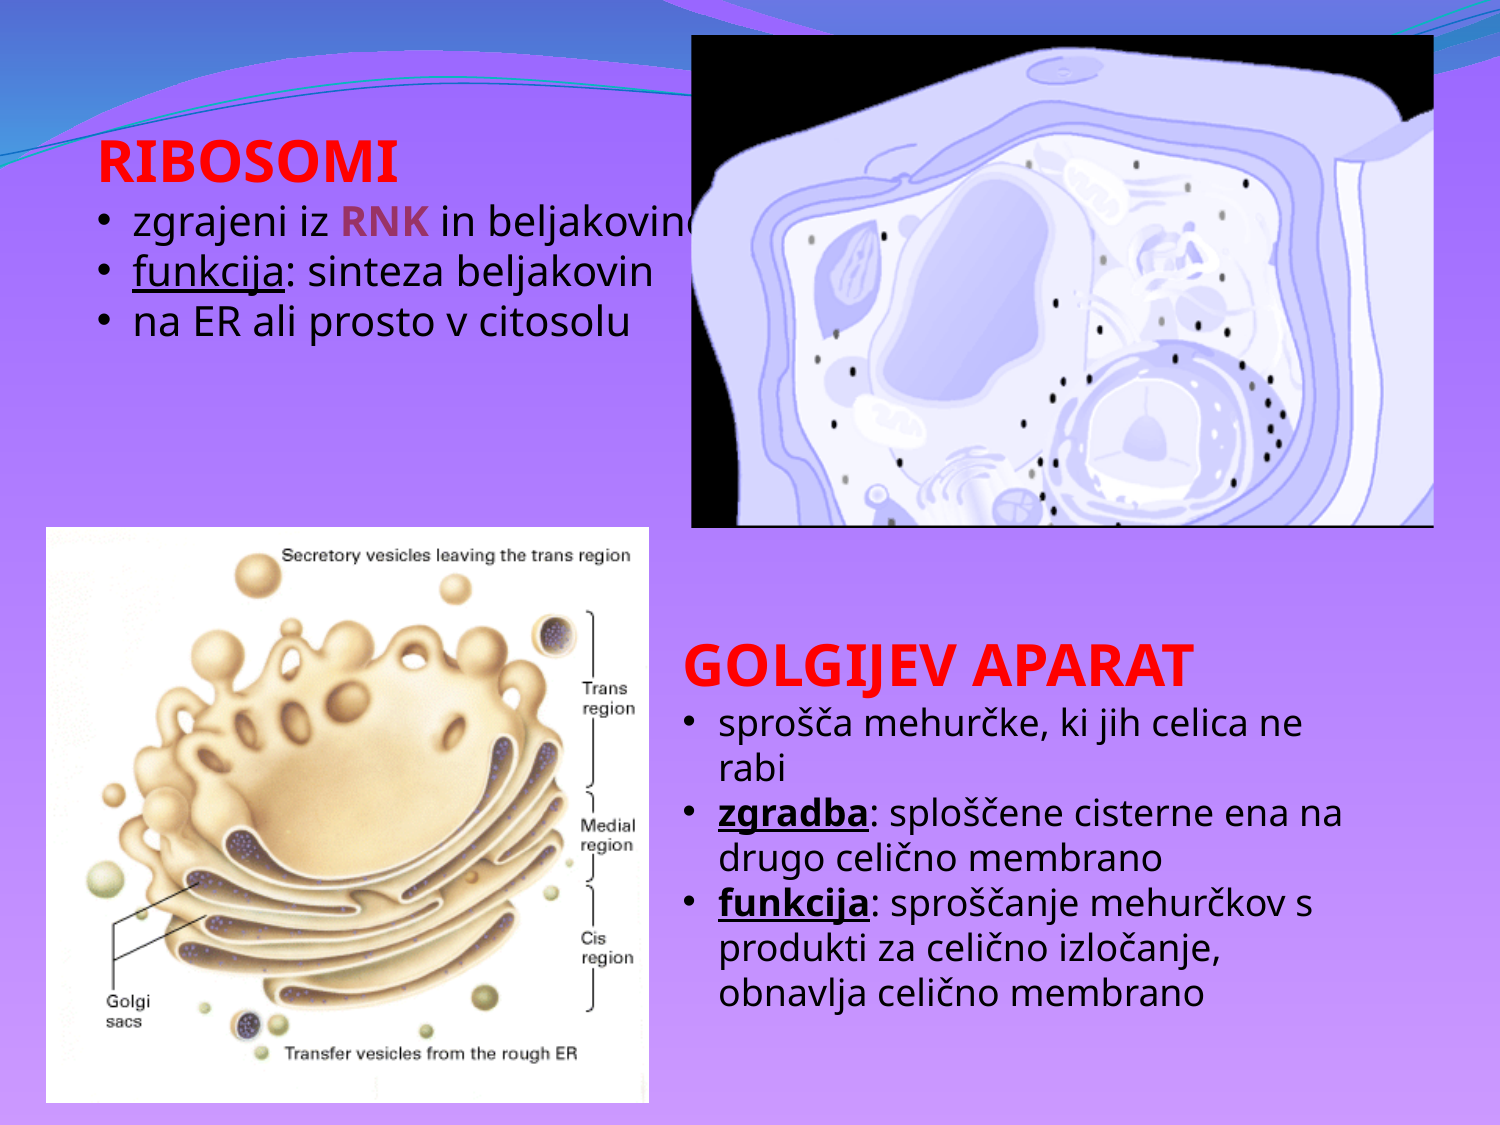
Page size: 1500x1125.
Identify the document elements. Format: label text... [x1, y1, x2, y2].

text_box RIBOSOMI zgrajeni iz RNK in beljakovine funkcija: sinteza beljakovin na ER ali prosto v citosolu [82, 117, 691, 352]
picture [46, 527, 649, 1103]
text_box GOLGIJEV APARAT sprošča mehurčke, ki jih celica ne rabi zgradba: sploščene cisterne ena na drugo celično membrano funkcija: sproščanje mehurčkov s produkti za celično izločanje, obnavlja celično membrano [667, 621, 1395, 1021]
picture [691, 35, 1434, 528]
